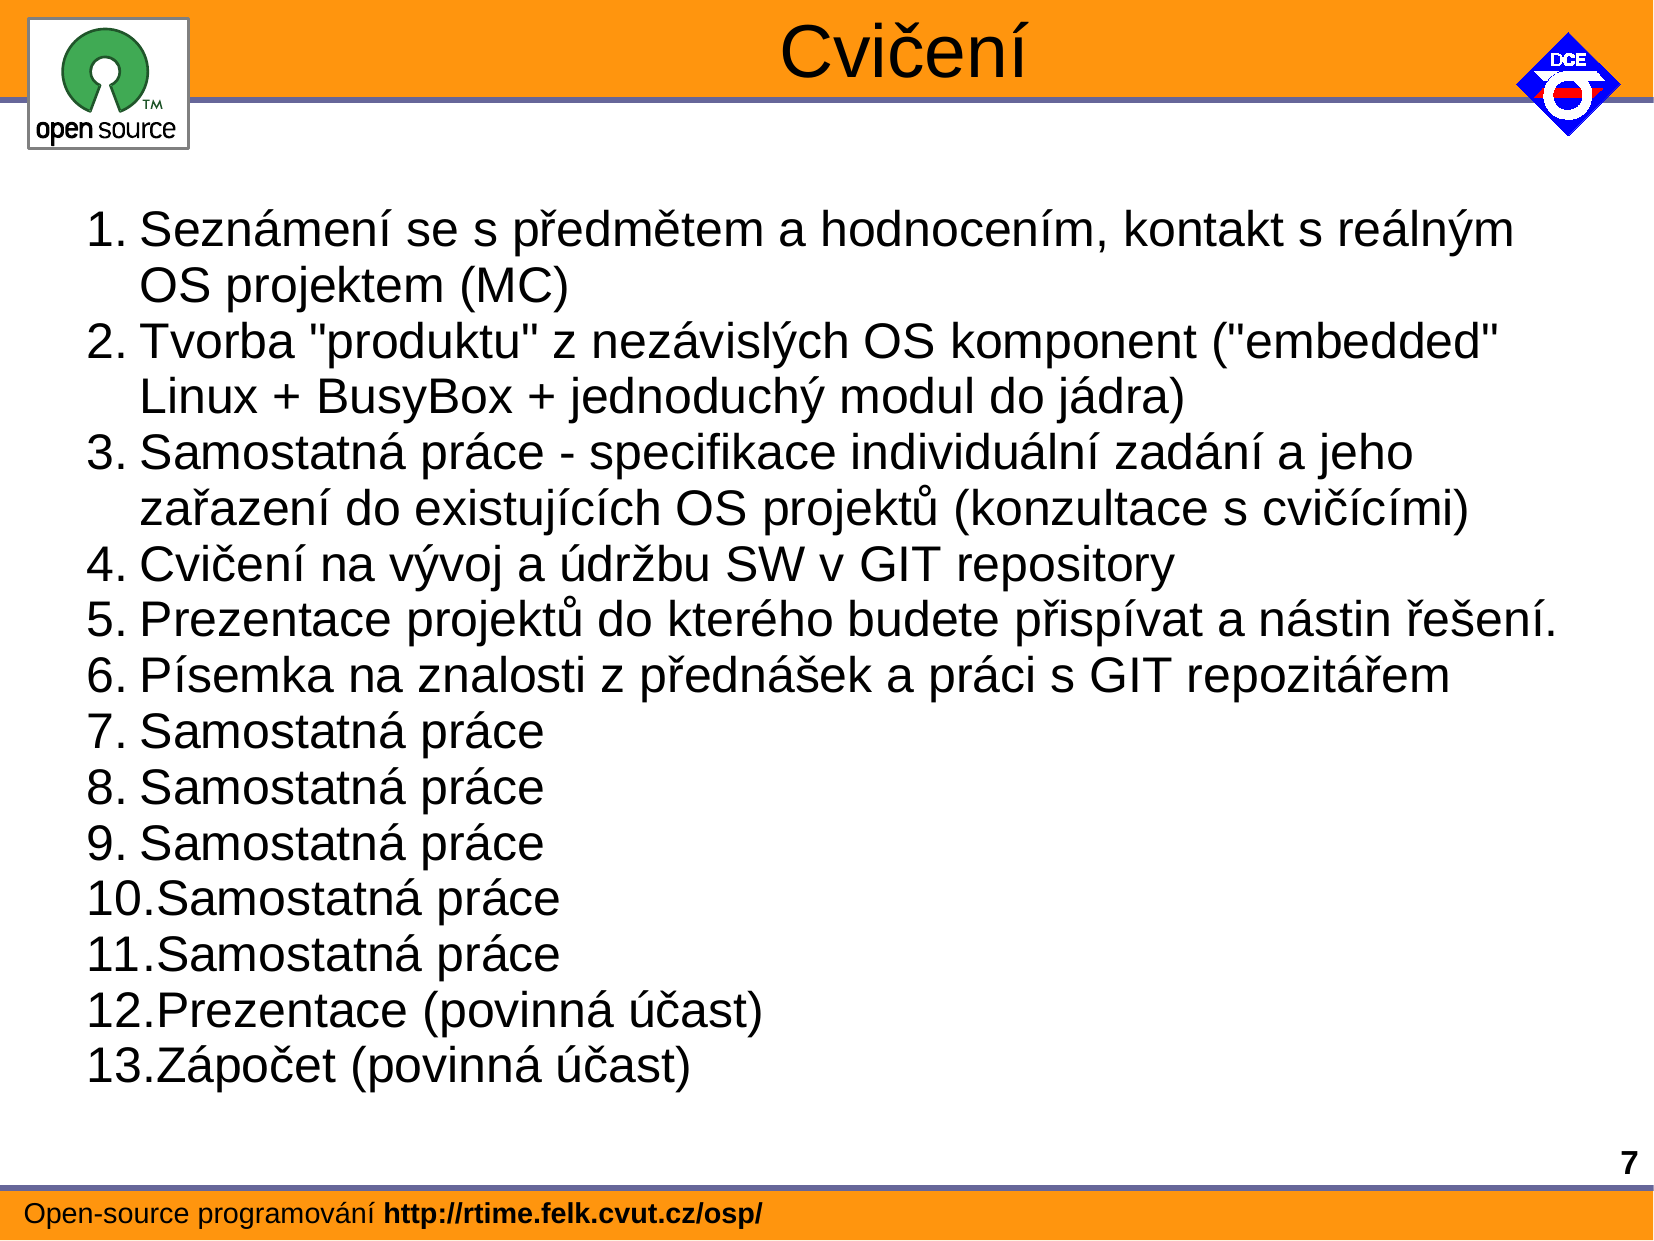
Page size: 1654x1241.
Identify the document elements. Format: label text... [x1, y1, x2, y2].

title Cvičení [178, 4, 1631, 98]
list Seznámení se s předmětem a hodnocením, kontakt s reálným OS projektem (MC) Tvorba "produktu" z nezávislých OS komponent ("embedded" Linux + BusyBox + jednoduchý modul do jádra) Samostatná práce - specifikace individuální zadání a jeho zařazení do existujících OS projektů (konzultace s cvičícími) Cvičení na vývoj a údržbu SW v GIT repository Prezentace projektů do kterého budete přispívat a nástin řešení. Písemka na znalosti z přednášek a práci s GIT repozitářem Samostatná práce Samostatná práce Samostatná práce Samostatná práce Samostatná práce Prezentace (povinná účast) Zápočet (povinná účast) [68, 201, 1592, 1194]
